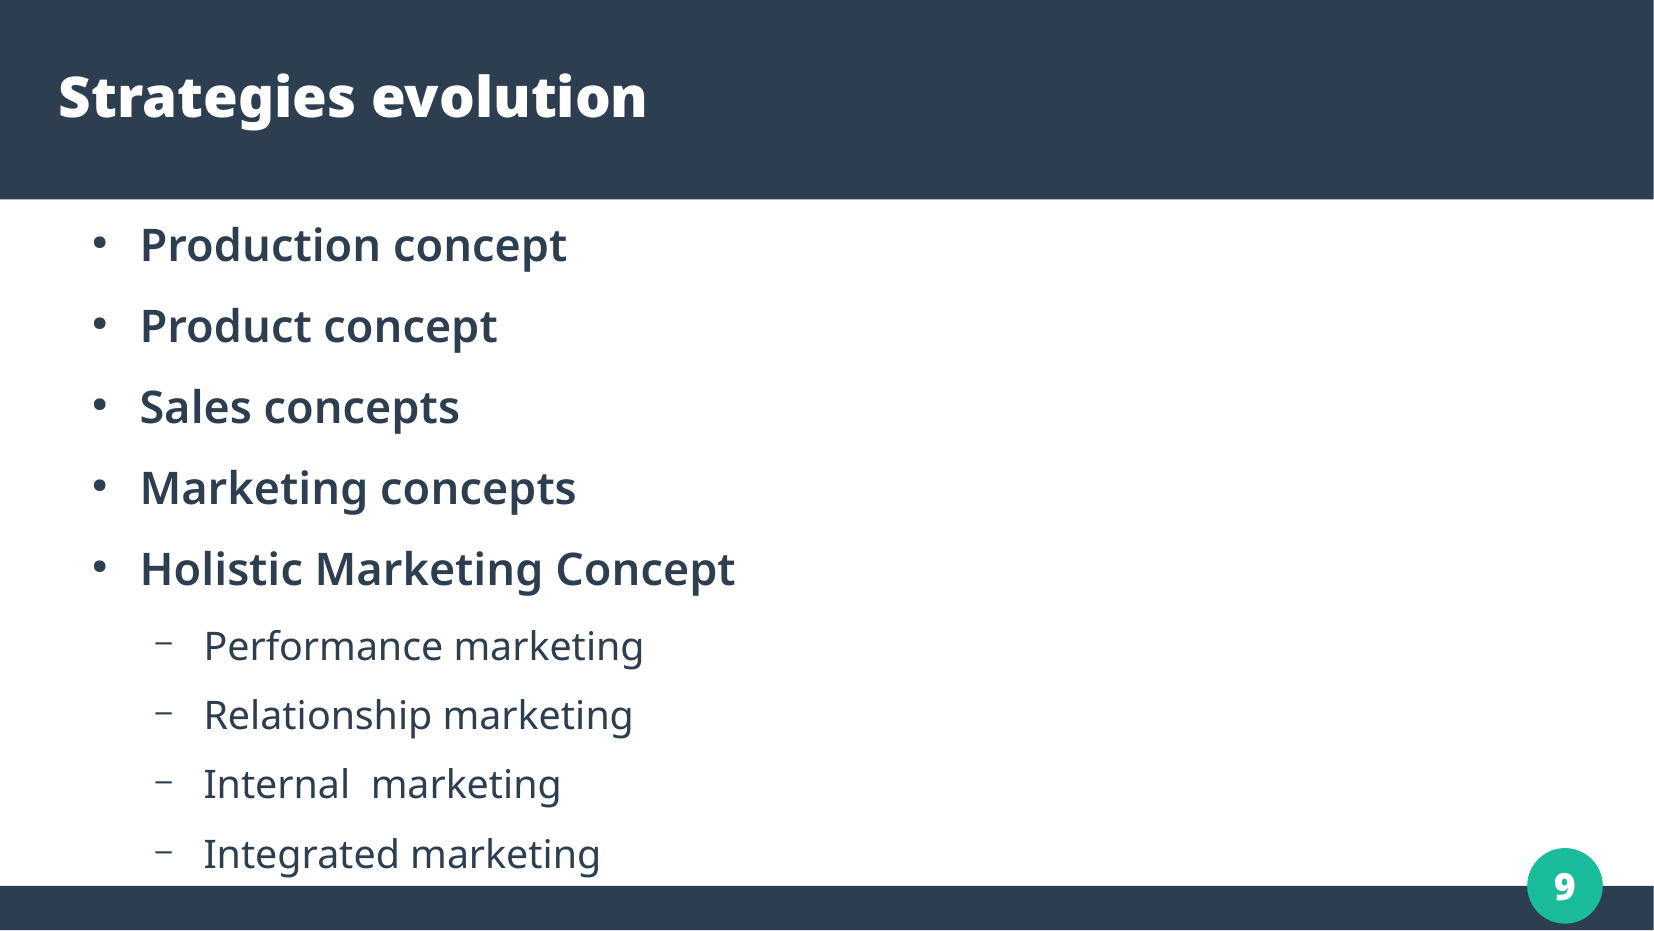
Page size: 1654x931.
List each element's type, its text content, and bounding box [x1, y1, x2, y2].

list Production concept Product concept Sales concepts Marketing concepts Holistic Marketing Concept Performance marketing Relationship marketing Internal marketing Integrated marketing [75, 213, 1612, 886]
title Strategies evolution [59, 37, 1595, 155]
